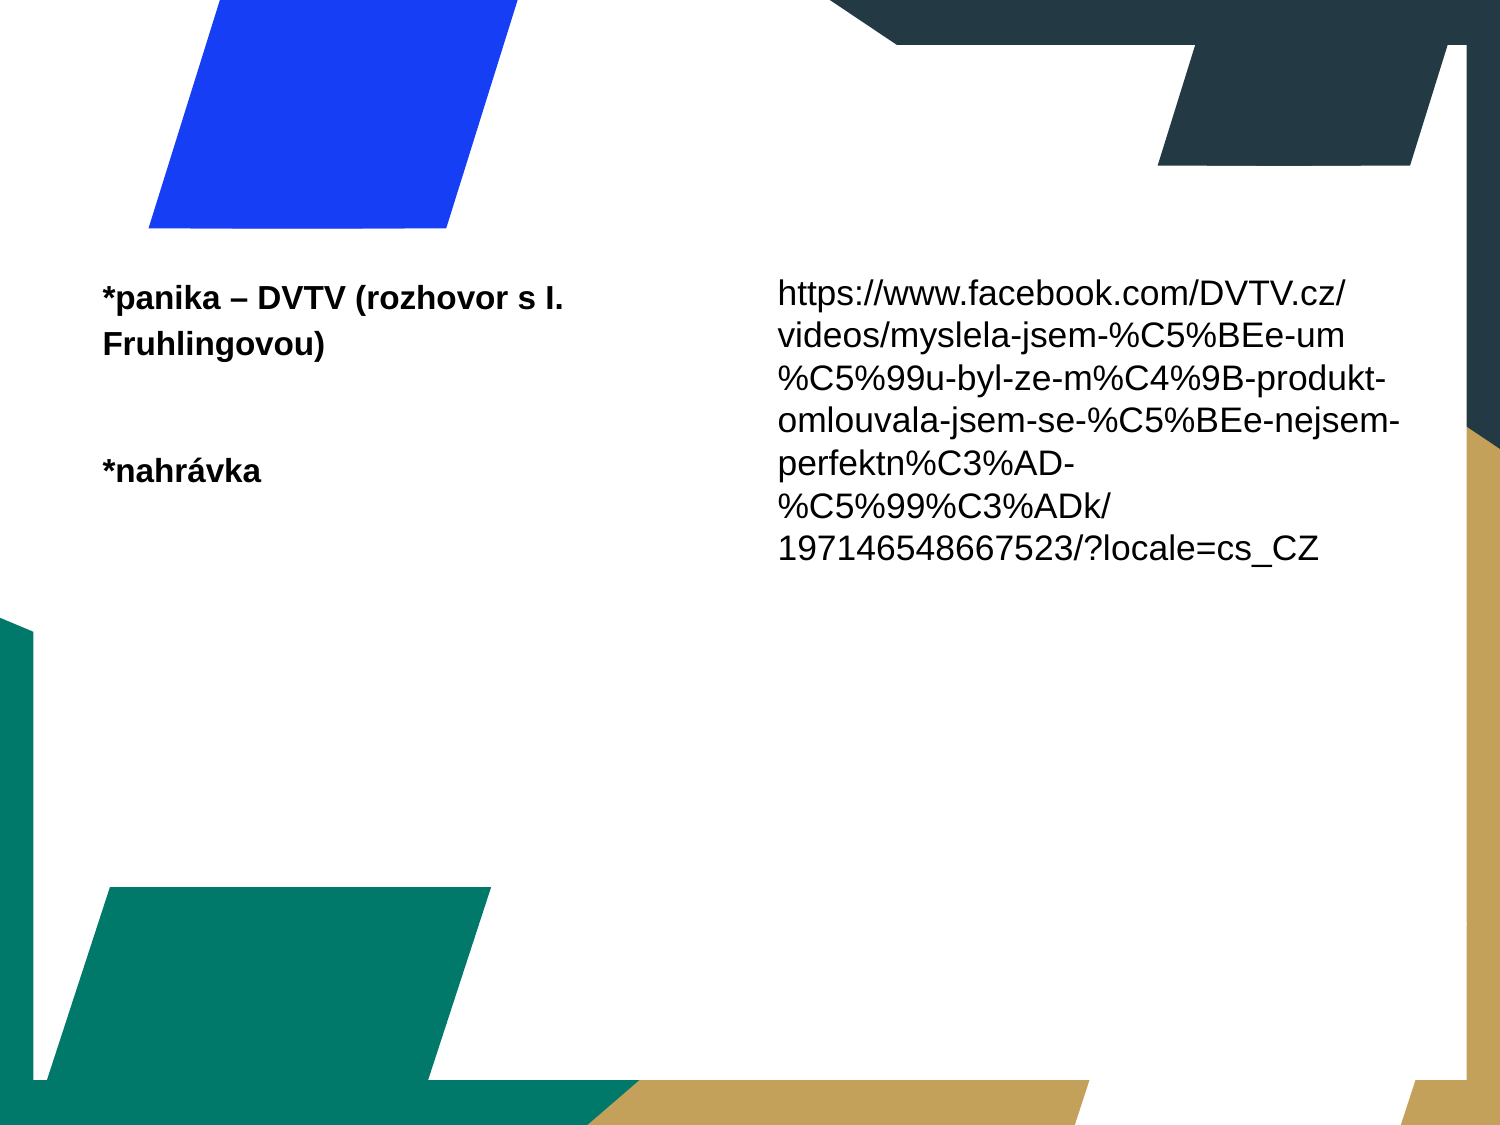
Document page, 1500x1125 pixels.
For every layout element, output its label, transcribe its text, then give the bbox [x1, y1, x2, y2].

list *panika – DVTV (rozhovor s I. Fruhlingovou) *nahrávka [87, 262, 750, 1005]
list https://www.facebook.com/DVTV.cz/videos/myslela-jsem-%C5%BEe-um%C5%99u-byl-ze-m%C4%9B-produkt-omlouvala-jsem-se-%C5%BEe-nejsem-perfektn%C3%AD-%C5%99%C3%ADk/197146548667523/?locale=cs_CZ [762, 262, 1425, 1005]
title [75, 45, 1425, 233]
